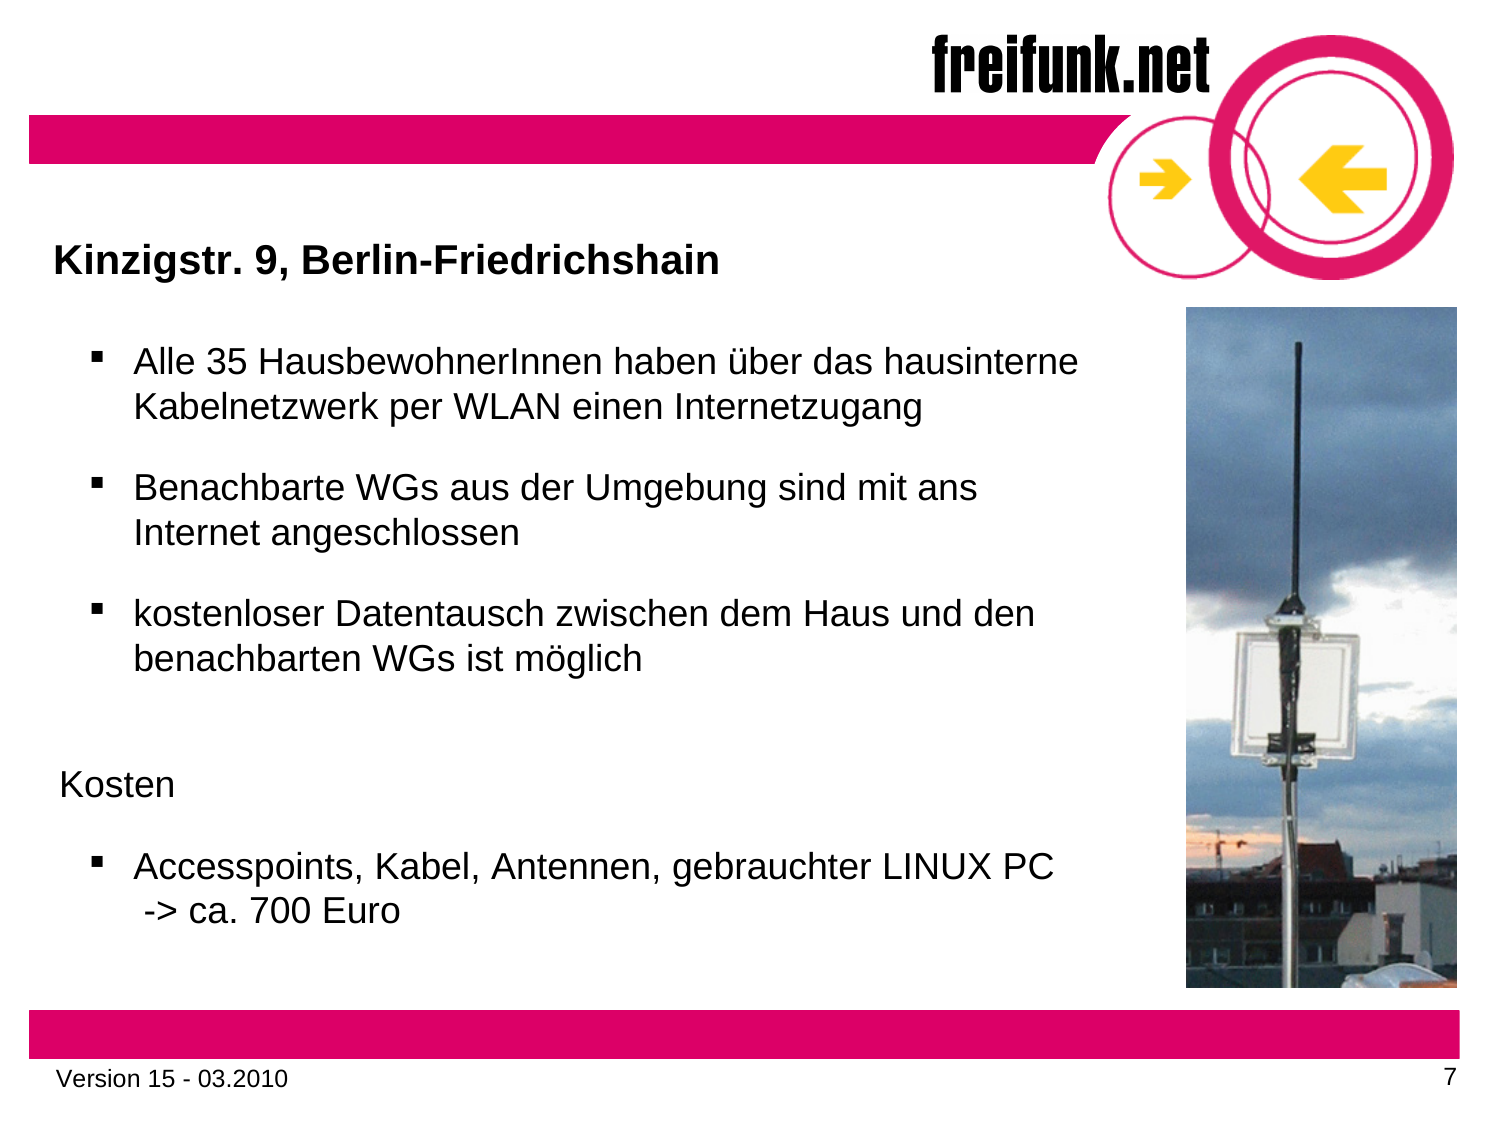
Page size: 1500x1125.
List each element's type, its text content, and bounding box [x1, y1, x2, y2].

picture [1186, 307, 1457, 988]
picture [932, 34, 1454, 280]
text_box Kinzigstr. 9, Berlin-Friedrichshain [53, 233, 1046, 313]
text_box Alle 35 HausbewohnerInnen haben über das hausinterne Kabelnetzwerk per WLAN einen Internetzugang Benachbarte WGs aus der Umgebung sind mit ans Internet angeschlossen kostenloser Datentausch zwischen dem Haus und den benachbarten WGs ist möglich Kosten Accesspoints, Kabel, Antennen, gebrauchter LINUX PC -> ca. 700 Euro [59, 337, 1124, 985]
